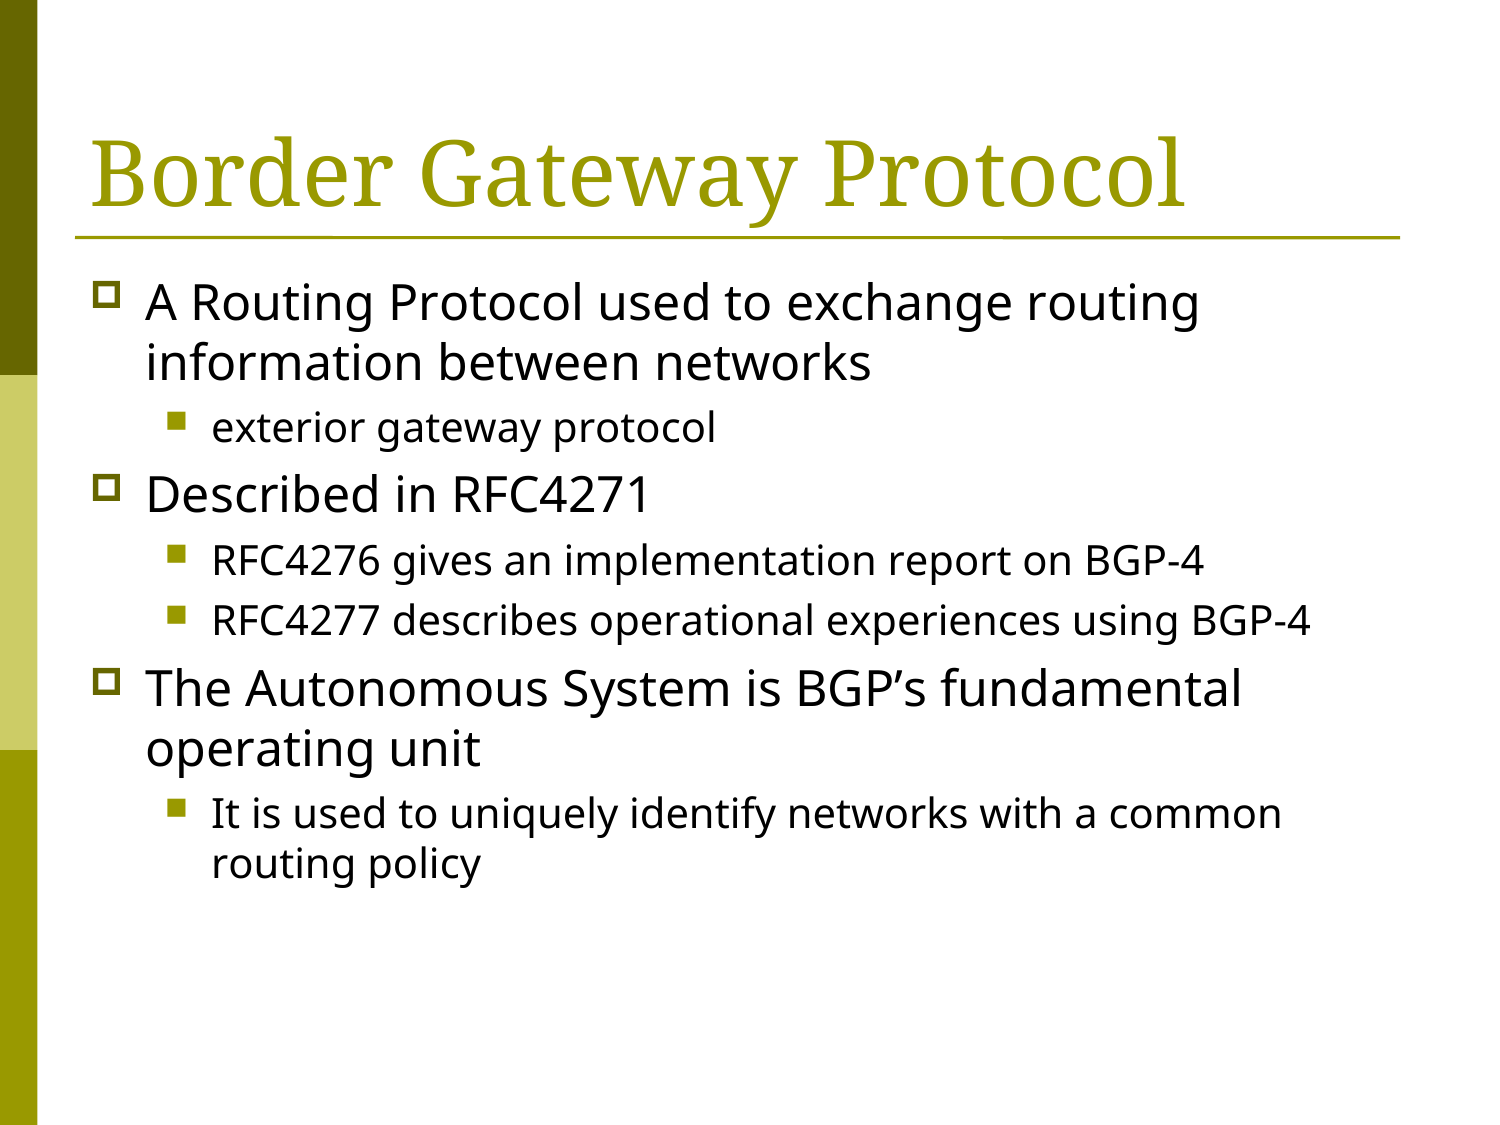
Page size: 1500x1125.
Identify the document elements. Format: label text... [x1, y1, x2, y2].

list A Routing Protocol used to exchange routing information between networks exterior gateway protocol Described in RFC4271 RFC4276 gives an implementation report on BGP-4 RFC4277 describes operational experiences using BGP-4 The Autonomous System is BGP’s fundamental operating unit It is used to uniquely identify networks with a common routing policy [75, 262, 1426, 1006]
title Border Gateway Protocol [75, 45, 1426, 233]
